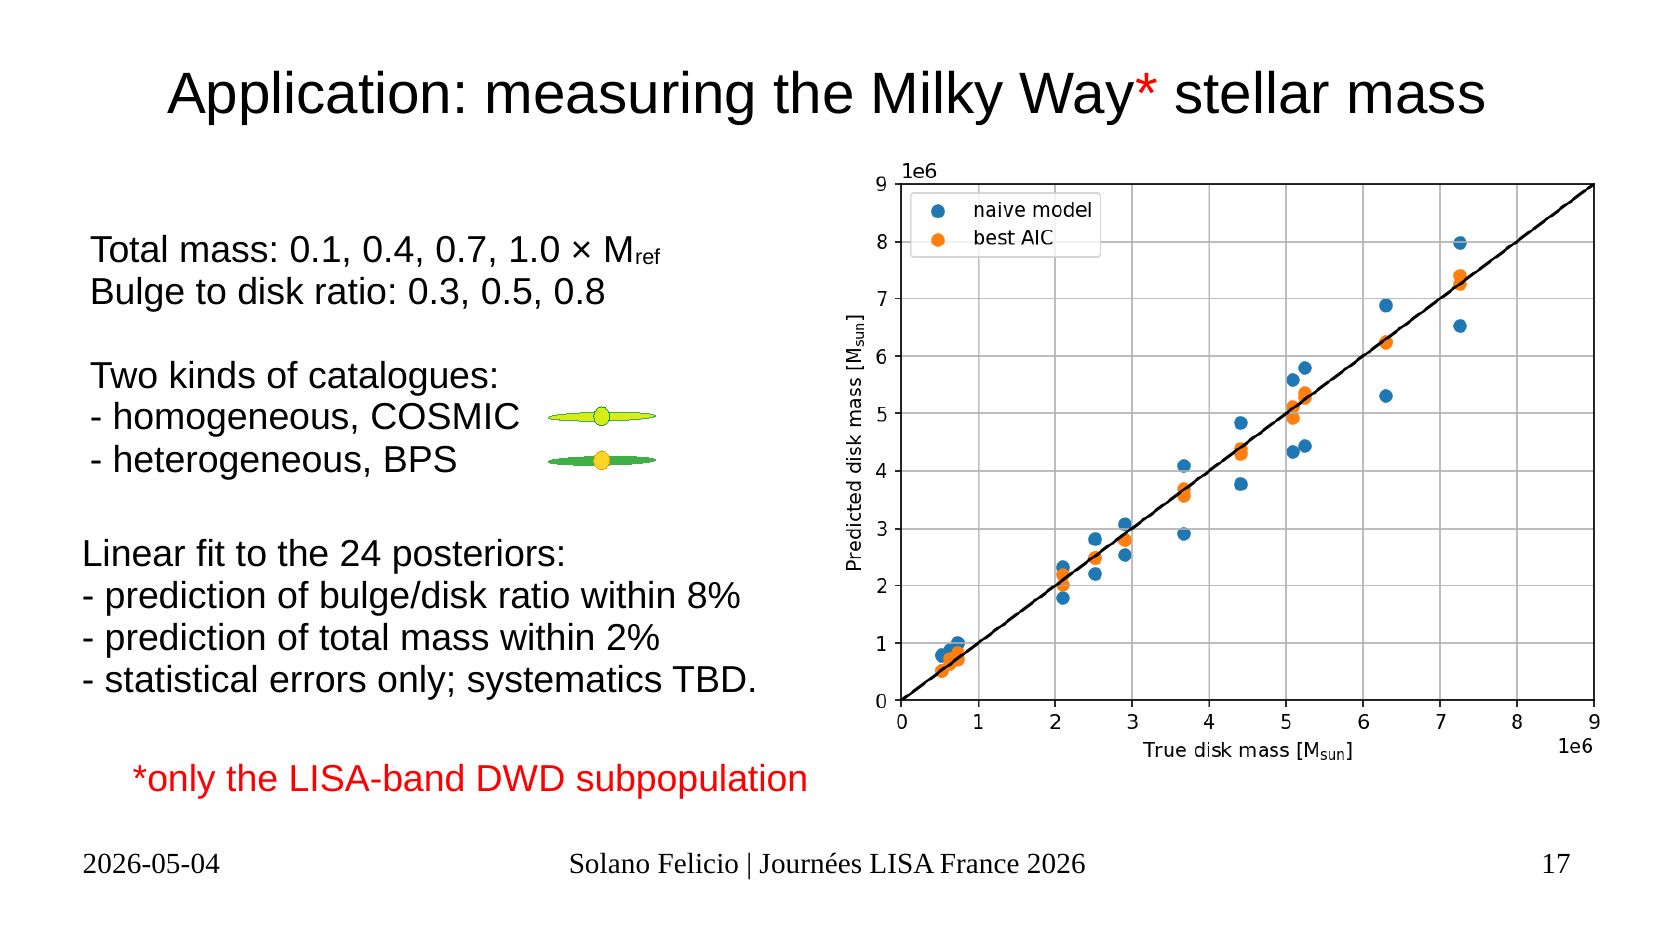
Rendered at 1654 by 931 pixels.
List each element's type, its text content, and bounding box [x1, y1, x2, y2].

title Application: measuring the Milky Way* stellar mass [82, 37, 1571, 151]
text_box *only the LISA-band DWD subpopulation [117, 750, 826, 807]
text_box [548, 450, 656, 470]
text_box Total mass: 0.1, 0.4, 0.7, 1.0 × Mref Bulge to disk ratio: 0.3, 0.5, 0.8 Two kinds of catalogues: - homogeneous, COSMIC - heterogeneous, BPS [75, 220, 826, 488]
picture [831, 149, 1613, 776]
text_box [548, 406, 656, 426]
text_box Linear fit to the 24 posteriors: - prediction of bulge/disk ratio within 8% - prediction of total mass within 2% - statistical errors only; systematics TBD. [67, 525, 788, 792]
